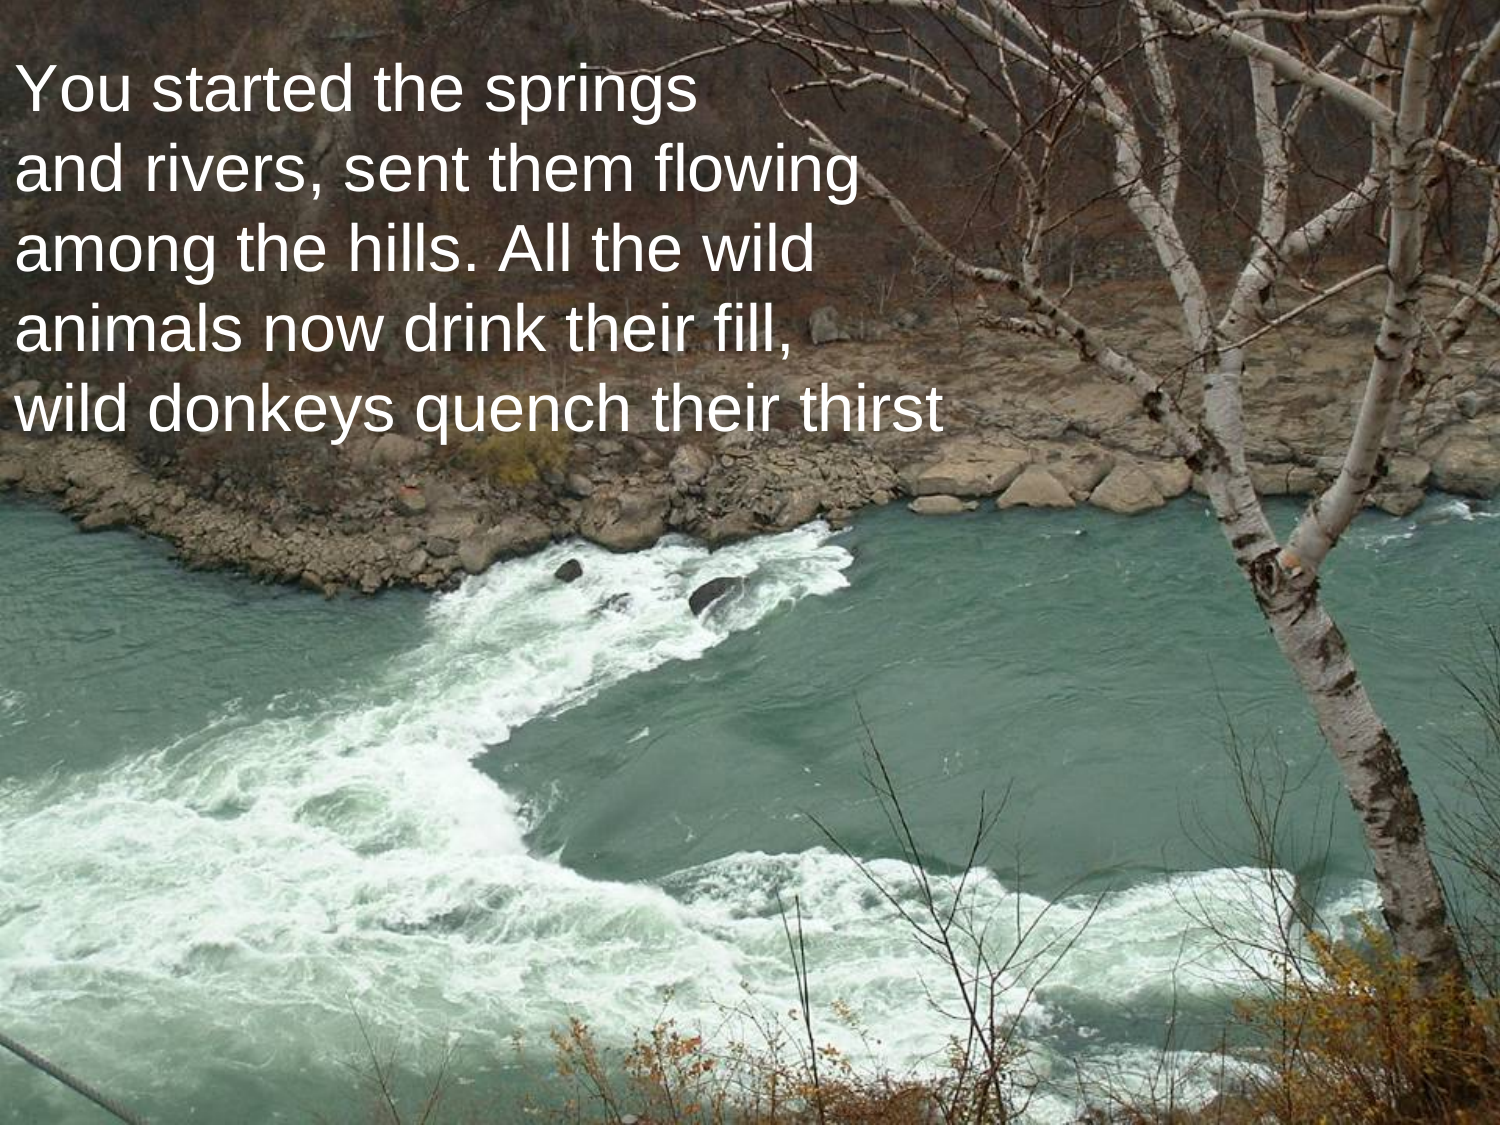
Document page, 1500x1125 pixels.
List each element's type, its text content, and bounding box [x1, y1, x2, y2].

picture [0, 0, 1500, 1125]
text_box You started the springs and rivers, sent them flowing among the hills. All the wild animals now drink their fill, wild donkeys quench their thirst [0, 37, 963, 453]
